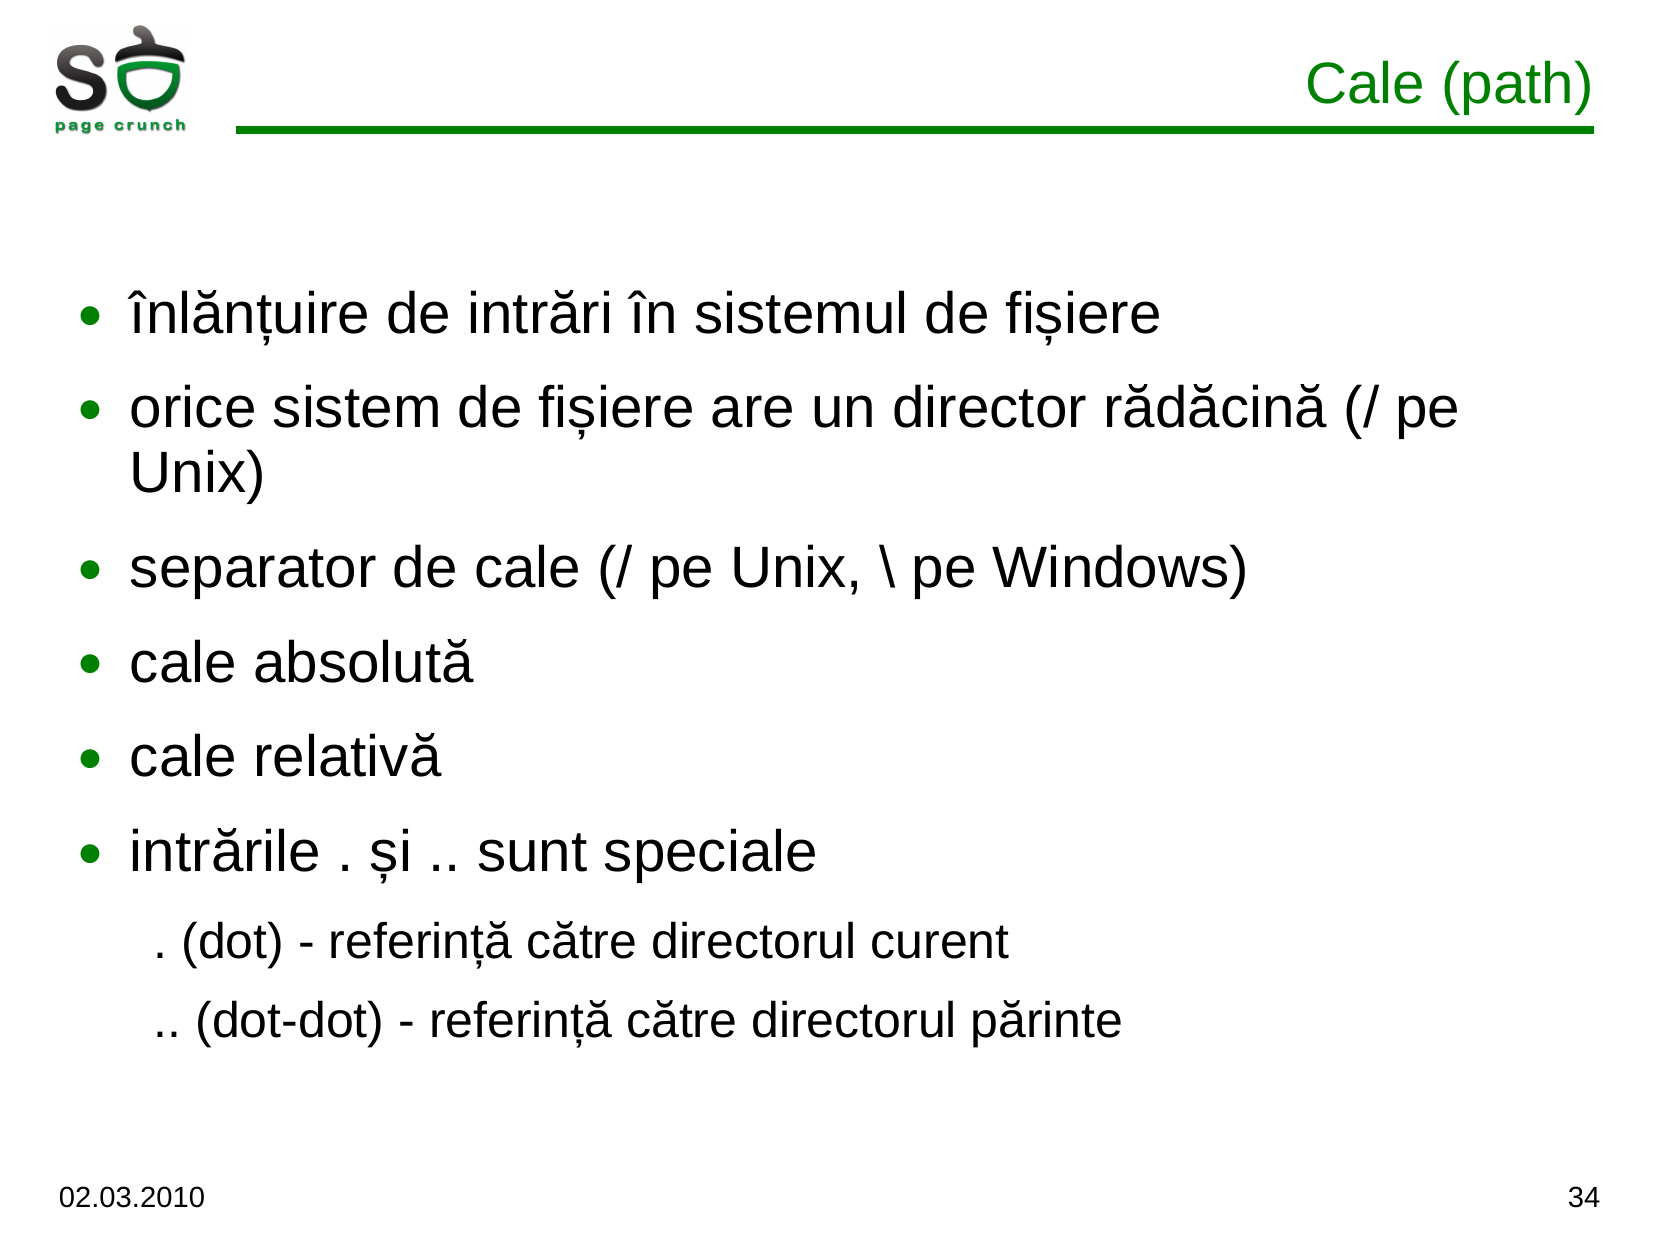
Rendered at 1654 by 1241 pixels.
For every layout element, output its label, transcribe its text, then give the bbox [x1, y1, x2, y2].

title Cale (path) [236, 49, 1595, 119]
list înlănțuire de intrări în sistemul de fișiere orice sistem de fișiere are un director rădăcină (/ pe Unix) separator de cale (/ pe Unix, \ pe Windows) cale absolută cale relativă intrările . și .. sunt speciale . (dot) - referință către directorul curent .. (dot-dot) - referință către directorul părinte [59, 177, 1595, 1152]
picture [53, 23, 188, 136]
